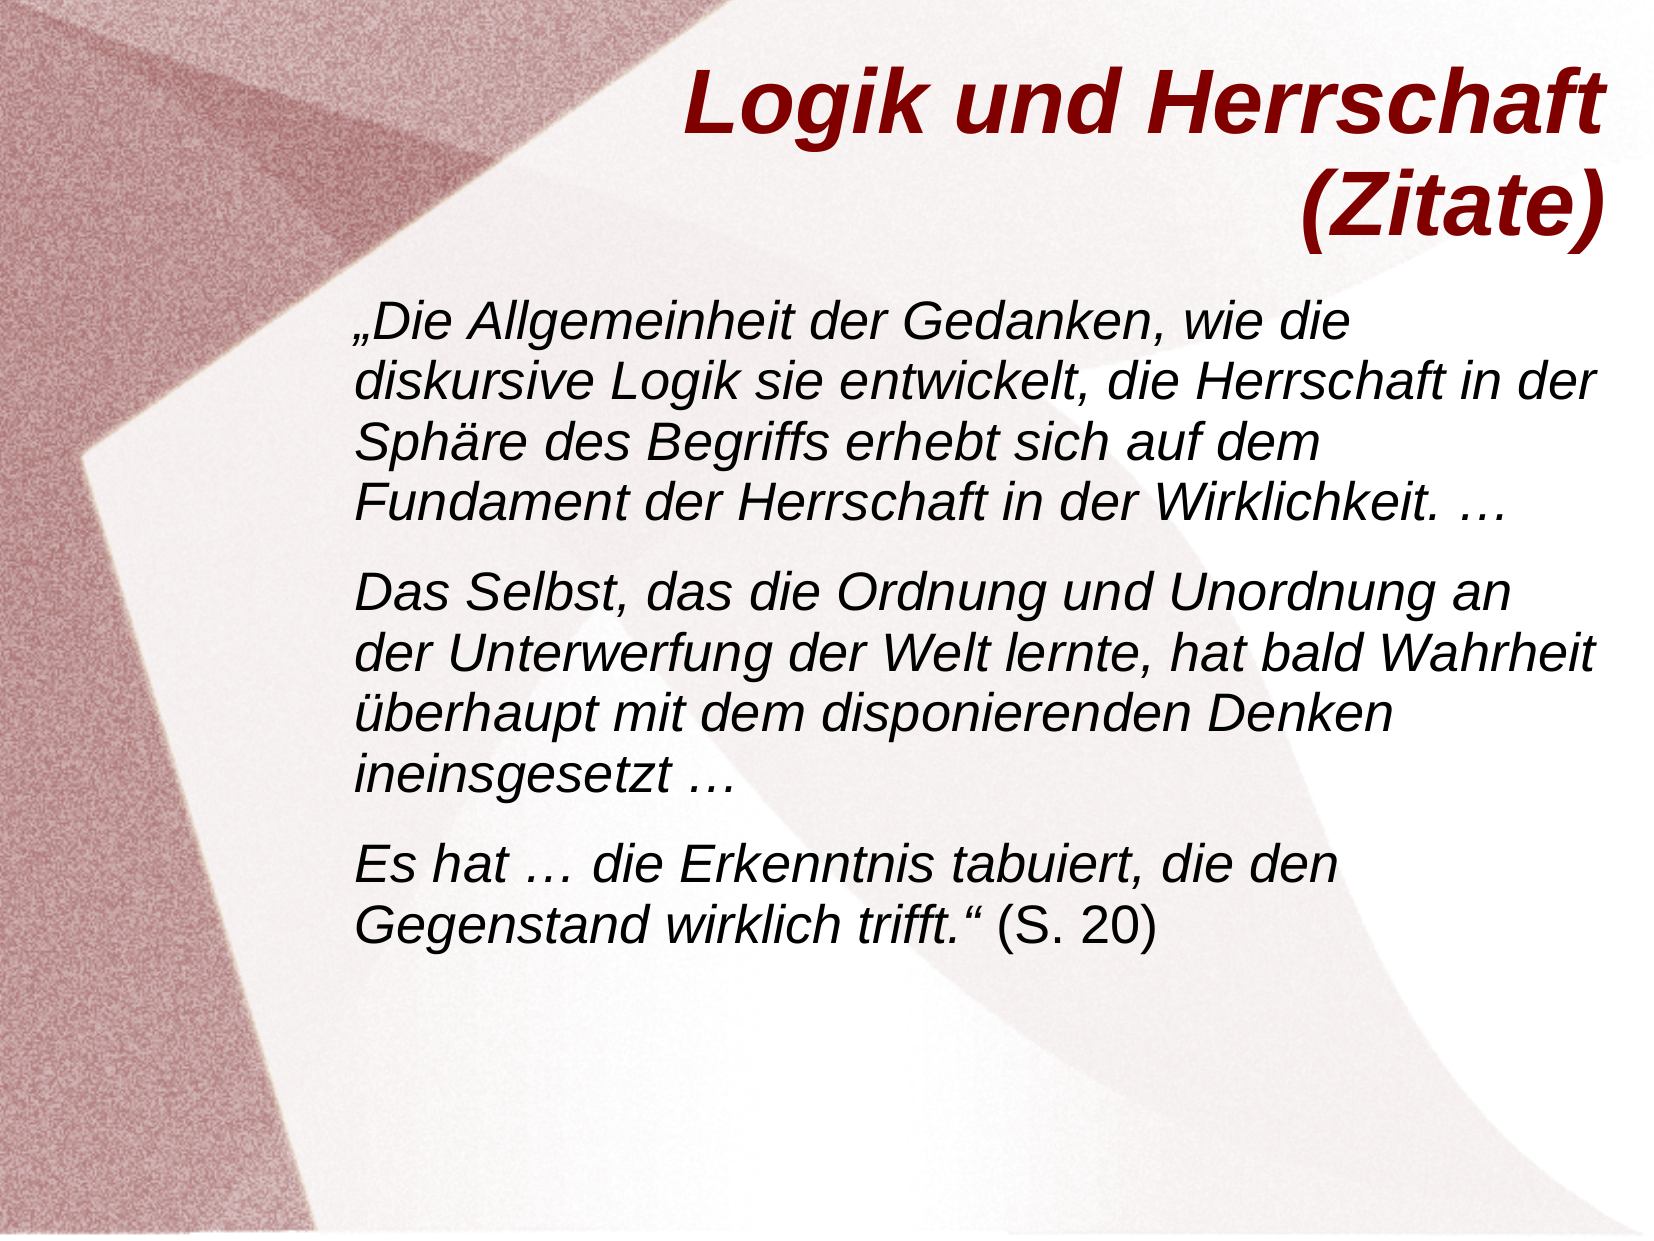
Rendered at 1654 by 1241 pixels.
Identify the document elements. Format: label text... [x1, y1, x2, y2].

picture [0, 0, 1654, 1241]
title Logik und Herrschaft (Zitate) [596, 50, 1607, 256]
list „Die Allgemeinheit der Gedanken, wie die diskursive Logik sie entwickelt, die Herrschaft in der Sphäre des Begriffs erhebt sich auf dem Fundament der Herrschaft in der Wirklichkeit. … Das Selbst, das die Ordnung und Unordnung an der Unterwerfung der Welt lernte, hat bald Wahrheit überhaupt mit dem disponierenden Denken ineinsgesetzt … Es hat … die Erkenntnis tabuiert, die den Gegenstand wirklich trifft.“ (S. 20) [354, 290, 1601, 955]
